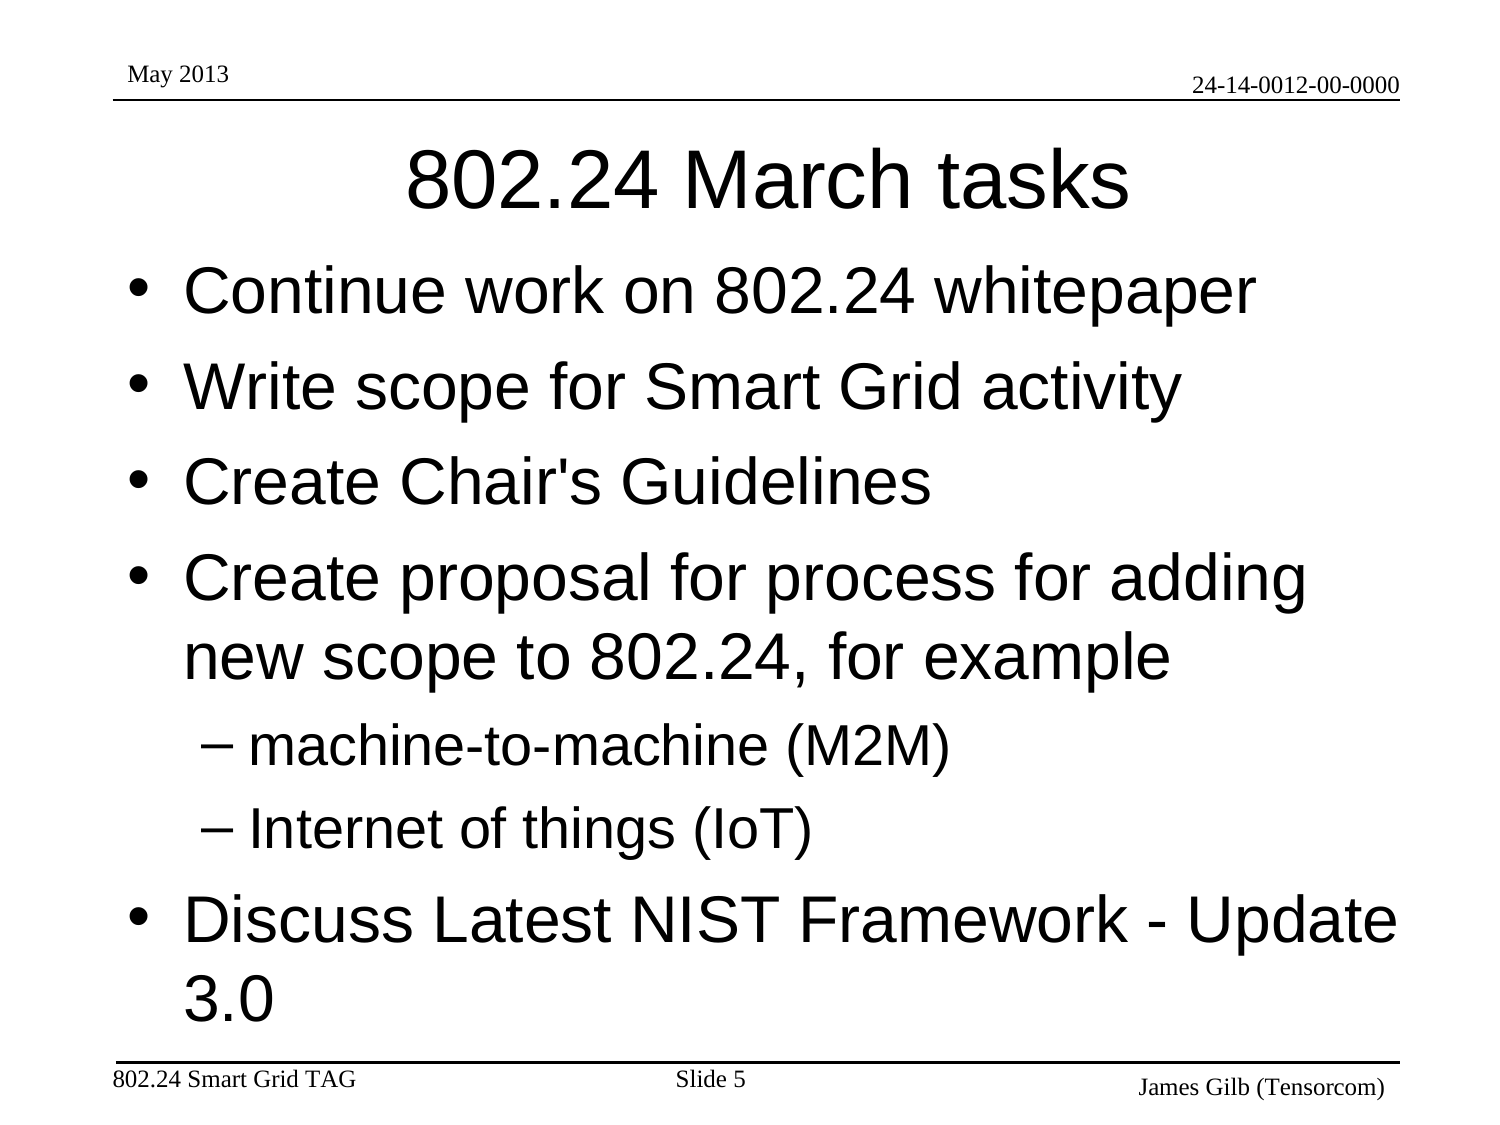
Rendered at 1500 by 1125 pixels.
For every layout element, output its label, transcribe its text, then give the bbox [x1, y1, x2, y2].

list Continue work on 802.24 whitepaper Write scope for Smart Grid activity Create Chair's Guidelines Create proposal for process for adding new scope to 802.24, for example machine-to-machine (M2M) Internet of things (IoT) Discuss Latest NIST Framework - Update 3.0 [112, 239, 1426, 1051]
title 802.24 March tasks [112, 112, 1426, 238]
